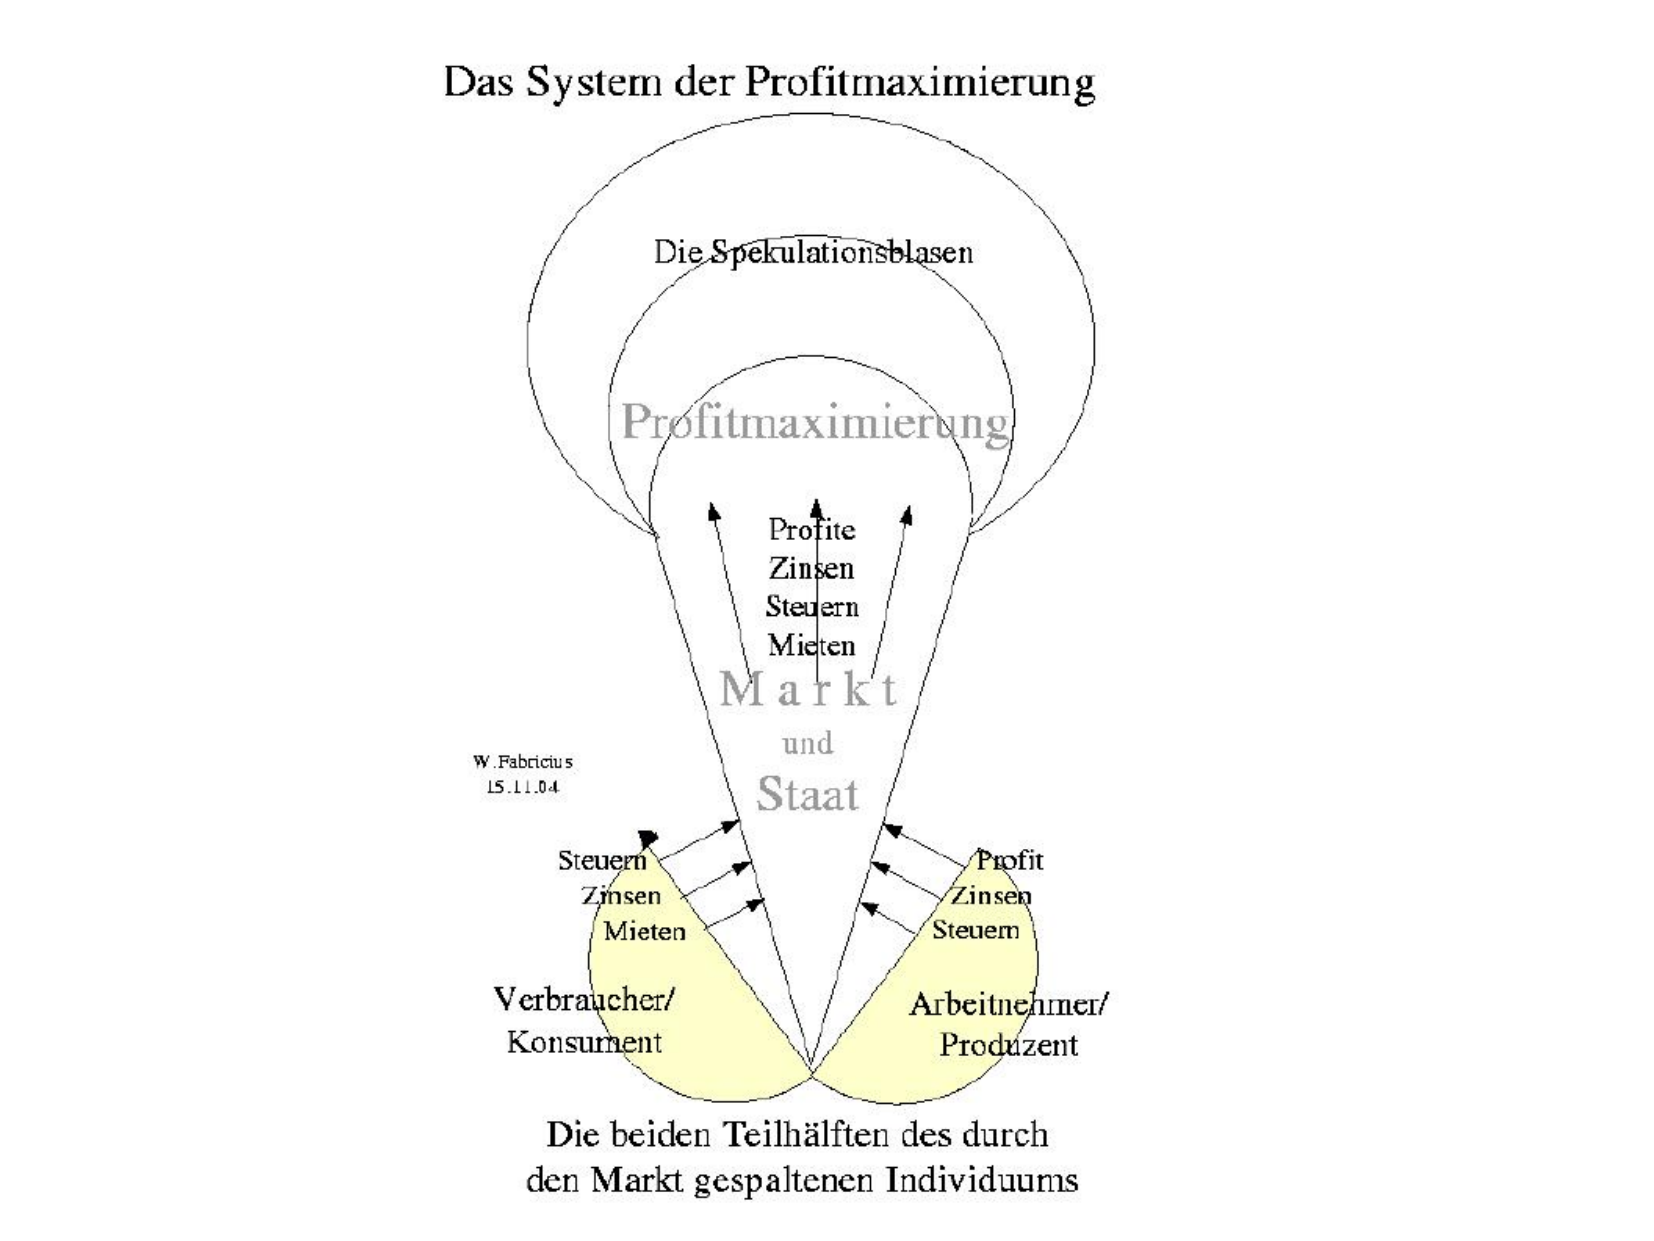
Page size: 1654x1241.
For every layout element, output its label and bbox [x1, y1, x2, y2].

picture [380, 27, 1230, 1228]
